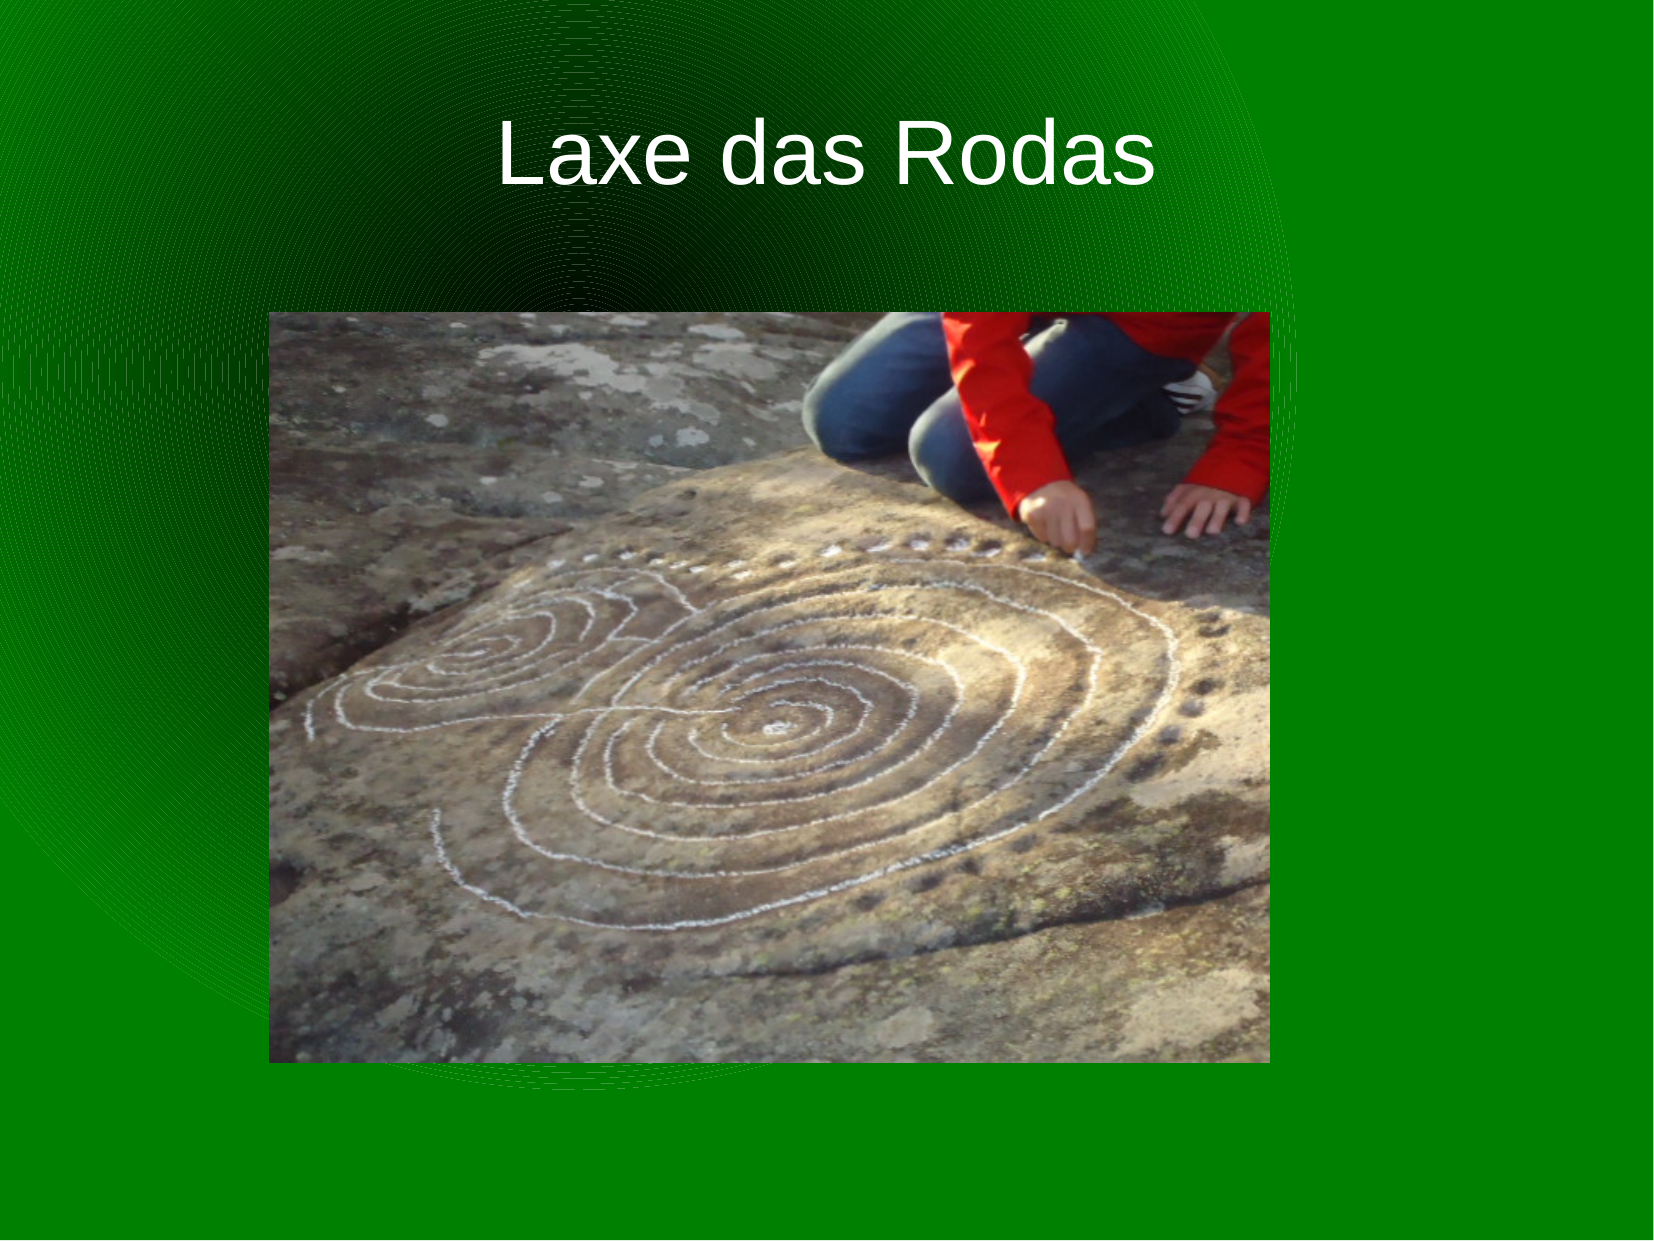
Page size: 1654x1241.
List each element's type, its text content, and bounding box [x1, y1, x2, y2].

picture [269, 312, 1270, 1063]
title Laxe das Rodas [82, 56, 1571, 250]
